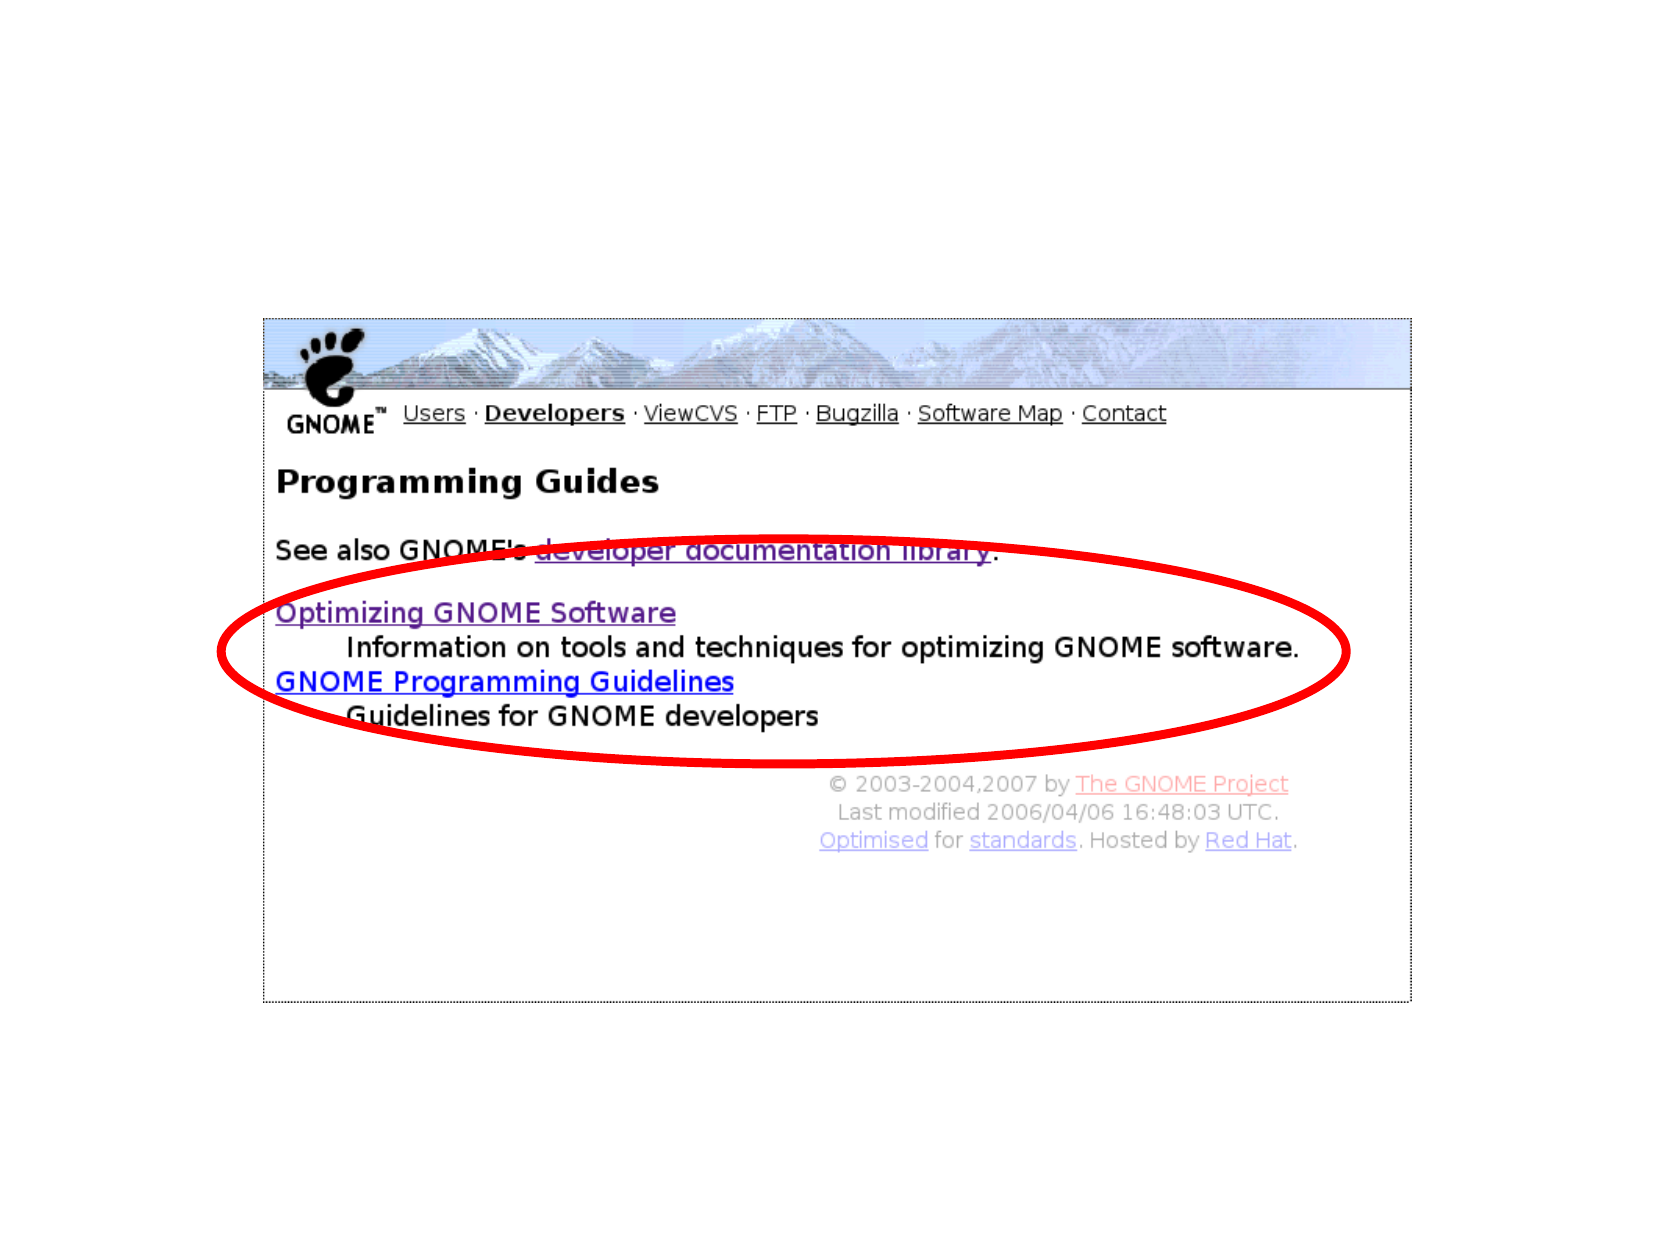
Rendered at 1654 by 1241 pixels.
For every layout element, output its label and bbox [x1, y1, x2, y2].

picture [263, 318, 1412, 1003]
picture [263, 544, 1341, 759]
